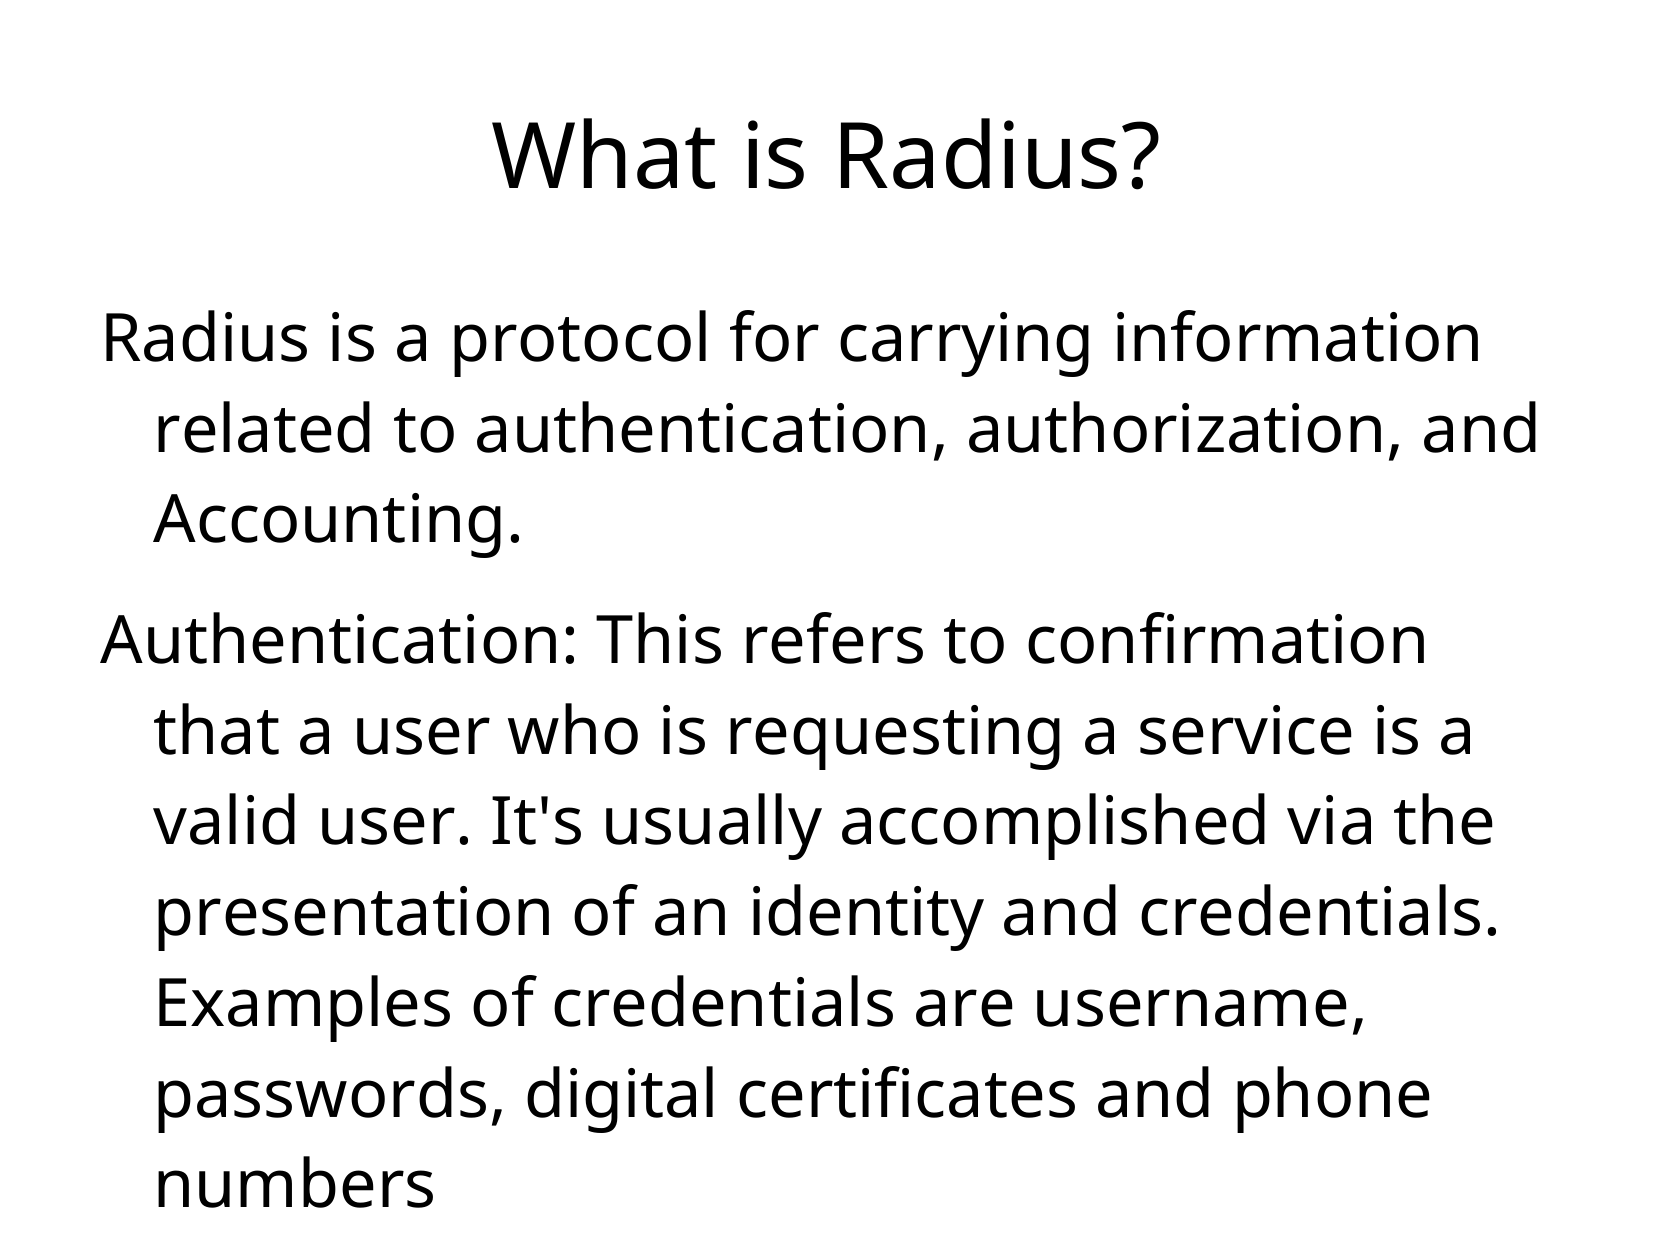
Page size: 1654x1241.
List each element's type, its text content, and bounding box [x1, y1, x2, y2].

list Radius is a protocol for carrying information related to authentication, authorization, and Accounting. Authentication: This refers to confirmation that a user who is requesting a service is a valid user. It's usually accomplished via the presentation of an identity and credentials. Examples of credentials are username, passwords, digital certificates and phone numbers [82, 290, 1571, 1109]
title What is Radius? [82, 49, 1571, 257]
